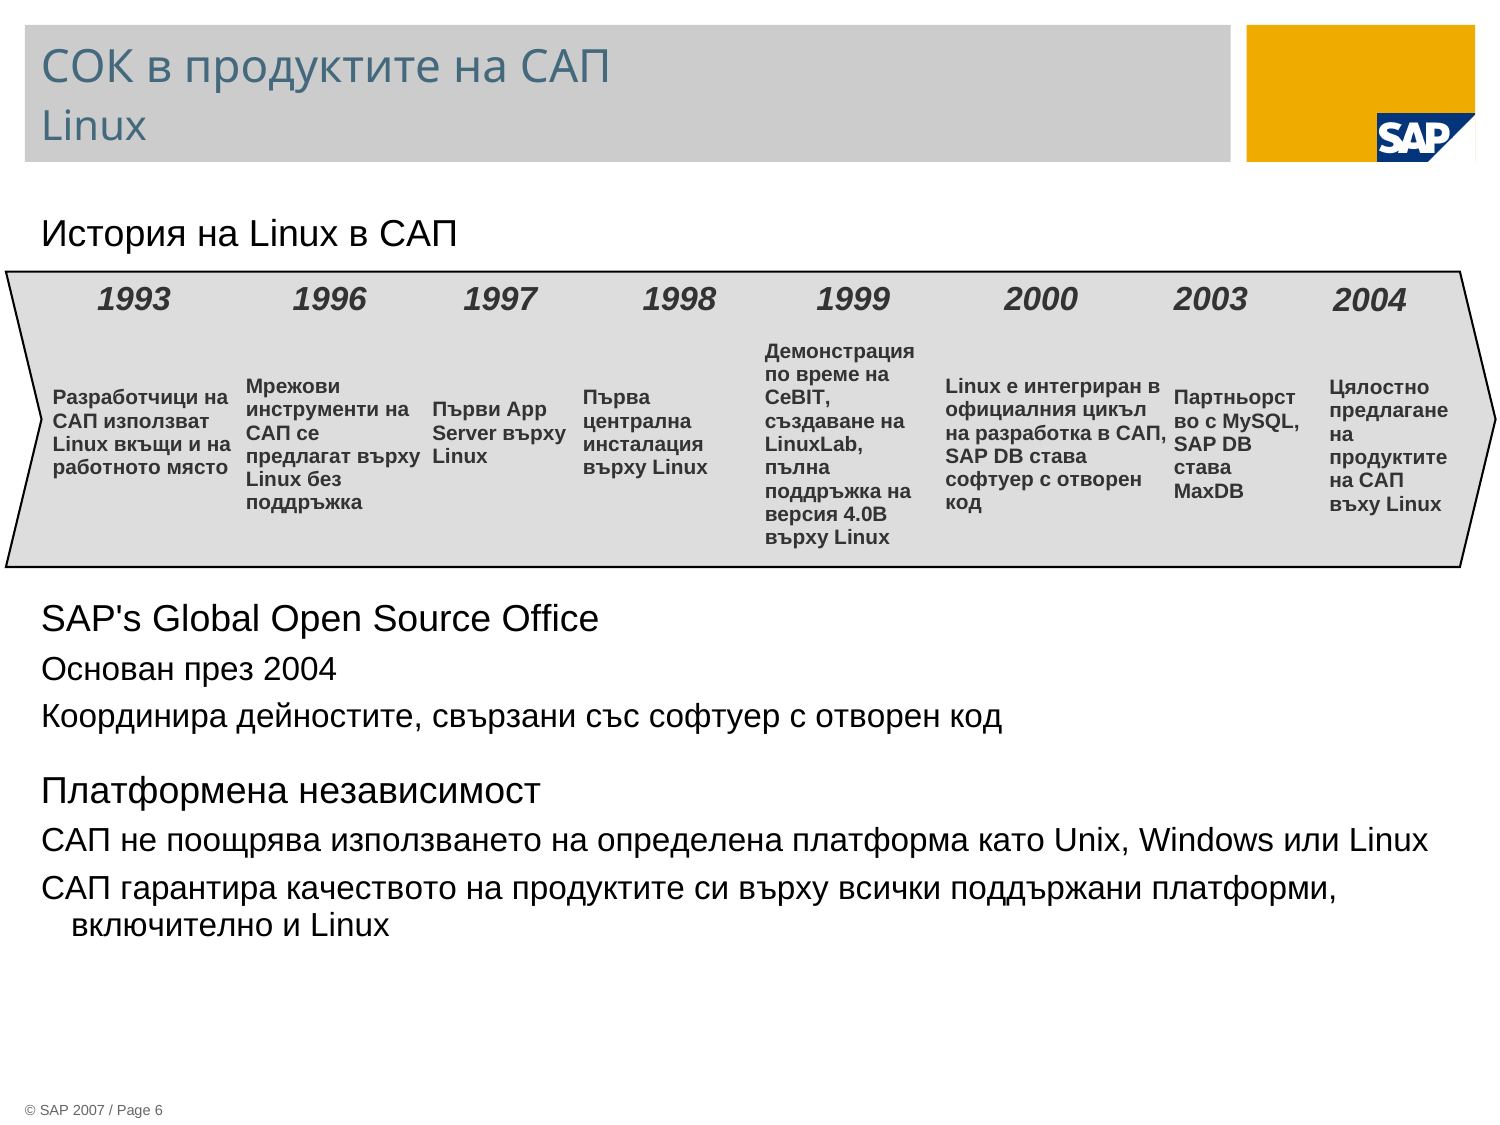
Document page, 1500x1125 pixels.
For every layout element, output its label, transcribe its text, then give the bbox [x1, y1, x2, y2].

text_box 1997 [448, 272, 553, 326]
text_box 1993 [82, 272, 187, 326]
text_box Първи App Server върху Linux [417, 358, 568, 531]
list История на Linux в САП SAP's Global Open Source Office Основан през 2004 Координира дейностите, свързани със софтуер с отворен код Платформена независимост САП не поощрява използването на определена платформа като Unix, Windows или Linux САП гарантира качеството на продуктите си върху всички поддържани платформи, включително и Linux [40, 567, 1460, 1079]
text_box Демонстрация по време на CeBIT, създаване на LinuxLab, пълна поддръжка на версия 4.0B върху Linux [749, 358, 930, 531]
text_box Първа централна инсталация върху Linux [568, 358, 749, 531]
text_box 1998 [627, 272, 732, 326]
text_box 2003 [1159, 272, 1263, 326]
text_box [5, 271, 1496, 505]
text_box 2004 [1318, 274, 1423, 327]
list История на Linux в САП SAP's Global Open Source Office Основан през 2004 Координира дейностите, свързани със софтуер с отворен код Платформена независимост САП не поощрява използването на определена платформа като Unix, Windows или Linux САП гарантира качеството на продуктите си върху всички поддържани платформи, включително и Linux [40, 211, 1460, 271]
text_box [5, 438, 1469, 567]
text_box 2000 [989, 272, 1094, 326]
text_box Цялостно предлагане на продуктите на САП въху Linux [1314, 359, 1475, 533]
text_box Linux е интегриран в официалния цикъл на разработка в САП, SAP DB става софтуер с отворен код [930, 358, 1159, 531]
text_box [769, 346, 774, 356]
picture [1377, 113, 1476, 162]
text_box 1996 [277, 272, 382, 326]
text_box Партньорство с MySQL, SAP DB става MaxDB [1159, 358, 1322, 531]
text_box Мрежови инструменти на САП се предлагат върху Linux без поддръжка [231, 358, 417, 531]
title СОК в продуктите на САП Linux [40, 33, 1215, 151]
text_box Разработчици на САП използват Linux вкъщи и на работното място [37, 358, 231, 531]
text_box 1999 [801, 272, 906, 326]
